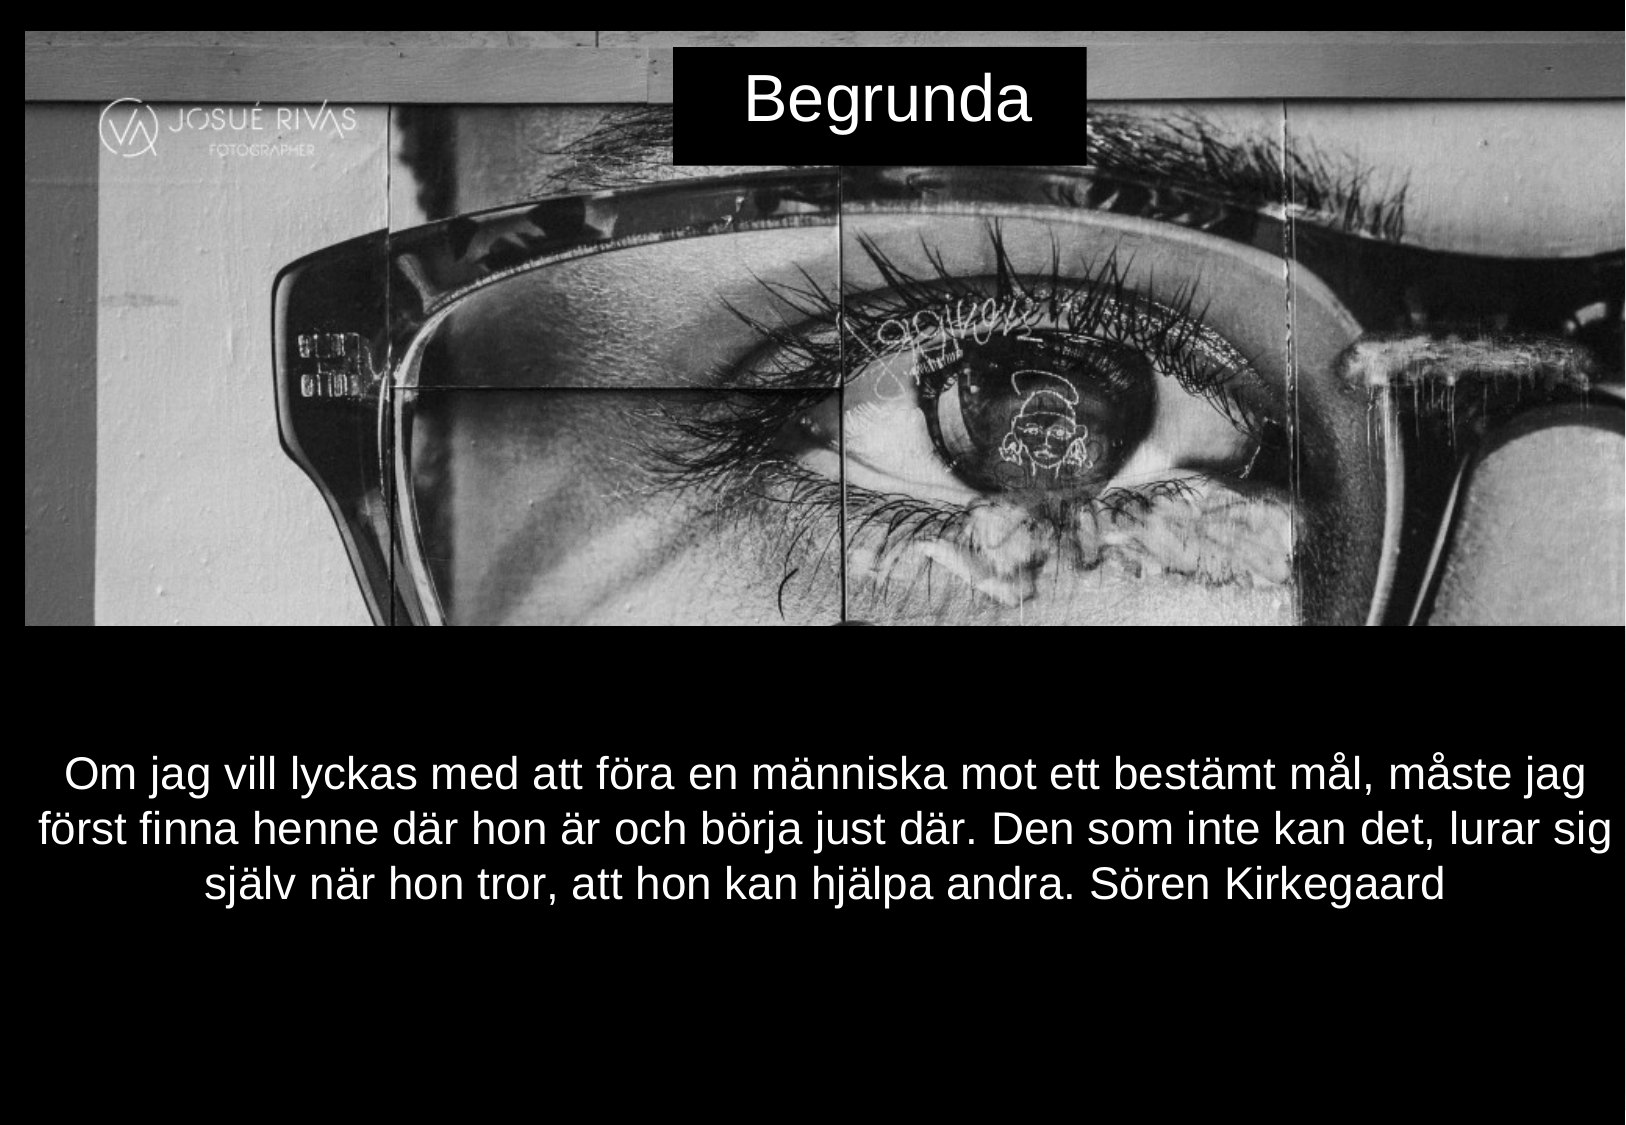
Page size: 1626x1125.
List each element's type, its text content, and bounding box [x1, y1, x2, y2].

text_box Om jag vill lyckas med att föra en människa mot ett bestämt mål, måste jag först finna henne där hon är och börja just där. Den som inte kan det, lurar sig själv när hon tror, att hon kan hjälpa andra. Sören Kirkegaard [0, 626, 1626, 1111]
picture [25, 31, 1626, 626]
text_box Begrunda [673, 47, 1087, 166]
